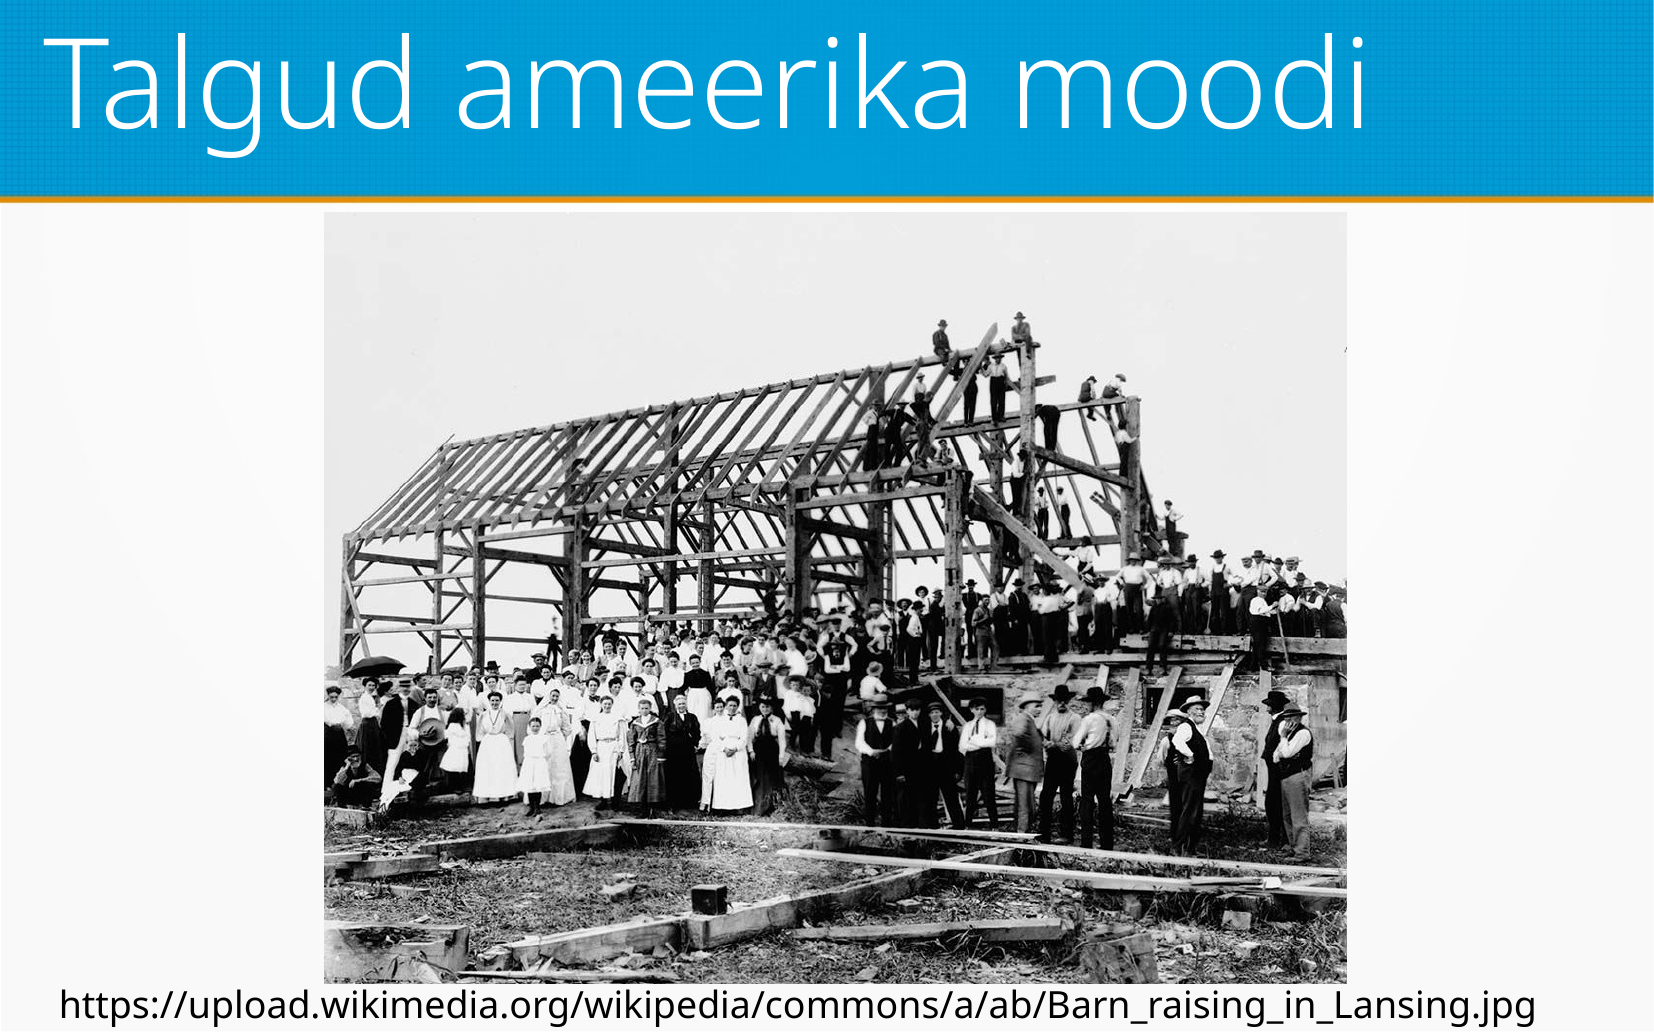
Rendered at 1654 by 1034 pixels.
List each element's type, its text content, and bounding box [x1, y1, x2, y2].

text_box https://upload.wikimedia.org/wikipedia/commons/a/ab/Barn_raising_in_Lansing.jpg [52, 944, 1654, 1034]
title Talgud ameerika moodi [43, 0, 1619, 166]
picture [0, 195, 1654, 1034]
